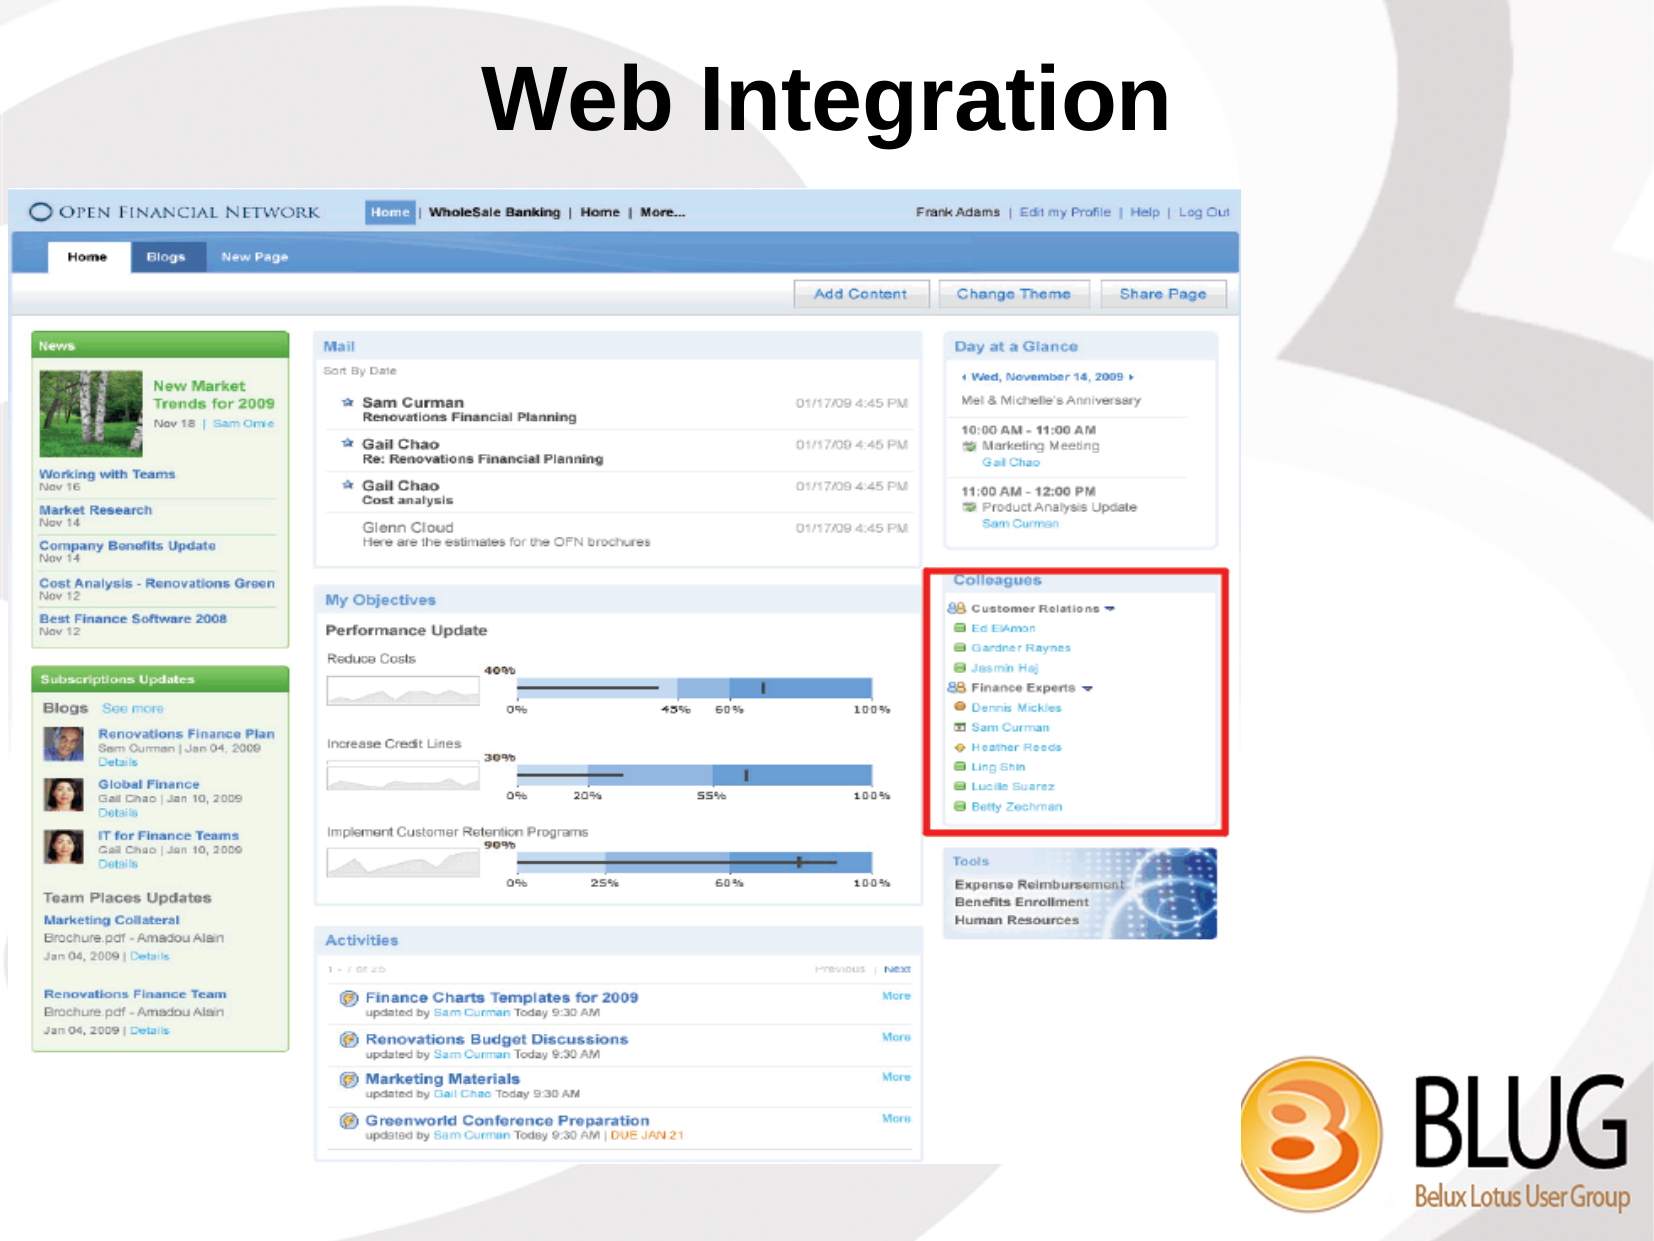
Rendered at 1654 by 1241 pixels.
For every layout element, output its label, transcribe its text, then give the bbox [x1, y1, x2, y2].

title Web Integration [121, 0, 1534, 204]
picture [0, 0, 1654, 1241]
